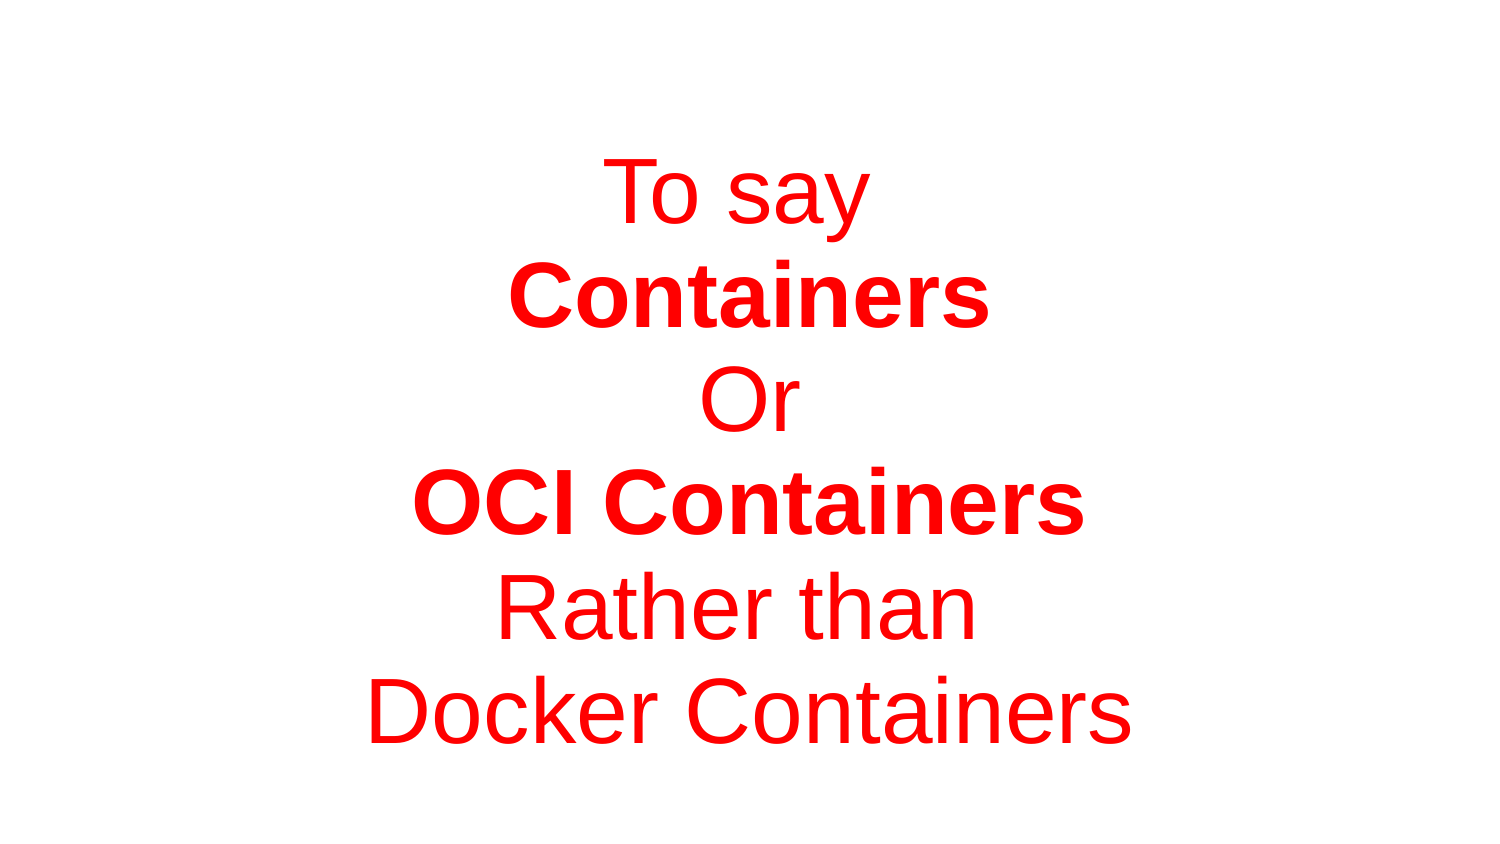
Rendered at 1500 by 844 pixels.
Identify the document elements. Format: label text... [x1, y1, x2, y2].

title To say Containers Or OCI Containers Rather than Docker Containers [51, 122, 1449, 778]
